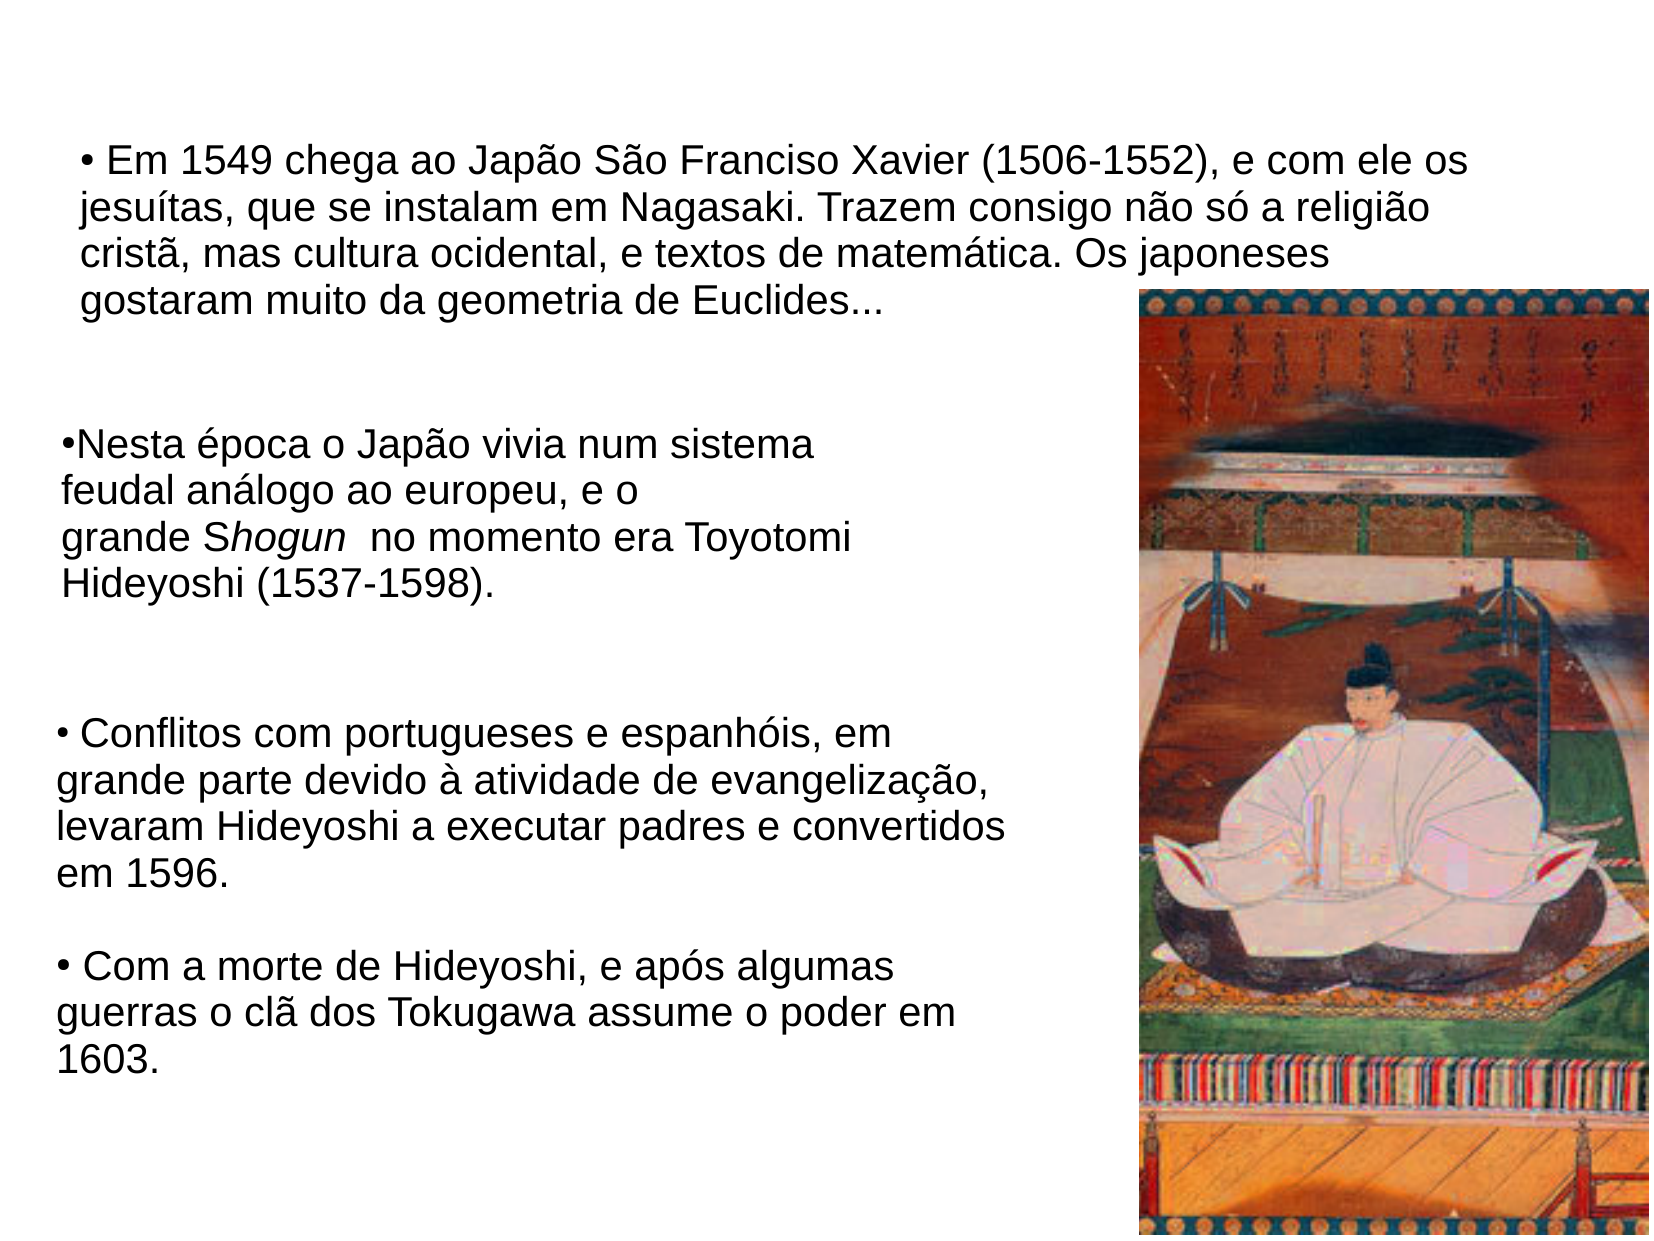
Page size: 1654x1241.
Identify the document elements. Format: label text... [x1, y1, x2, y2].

picture [1139, 289, 1649, 1235]
text_box Conflitos com portugueses e espanhóis, em grande parte devido à atividade de evangelização, levaram Hideyoshi a executar padres e convertidos em 1596. Com a morte de Hideyoshi, e após algumas guerras o clã dos Tokugawa assume o poder em 1603. [41, 702, 1022, 1090]
text_box Nesta época o Japão vivia num sistema feudal análogo ao europeu, e o grande Shogun no momento era Toyotomi Hideyoshi (1537-1598). [46, 413, 898, 702]
text_box Em 1549 chega ao Japão São Franciso Xavier (1506-1552), e com ele os jesuítas, que se instalam em Nagasaki. Trazem consigo não só a religião cristã, mas cultura ocidental, e textos de matemática. Os japoneses gostaram muito da geometria de Euclides... [64, 129, 1485, 331]
